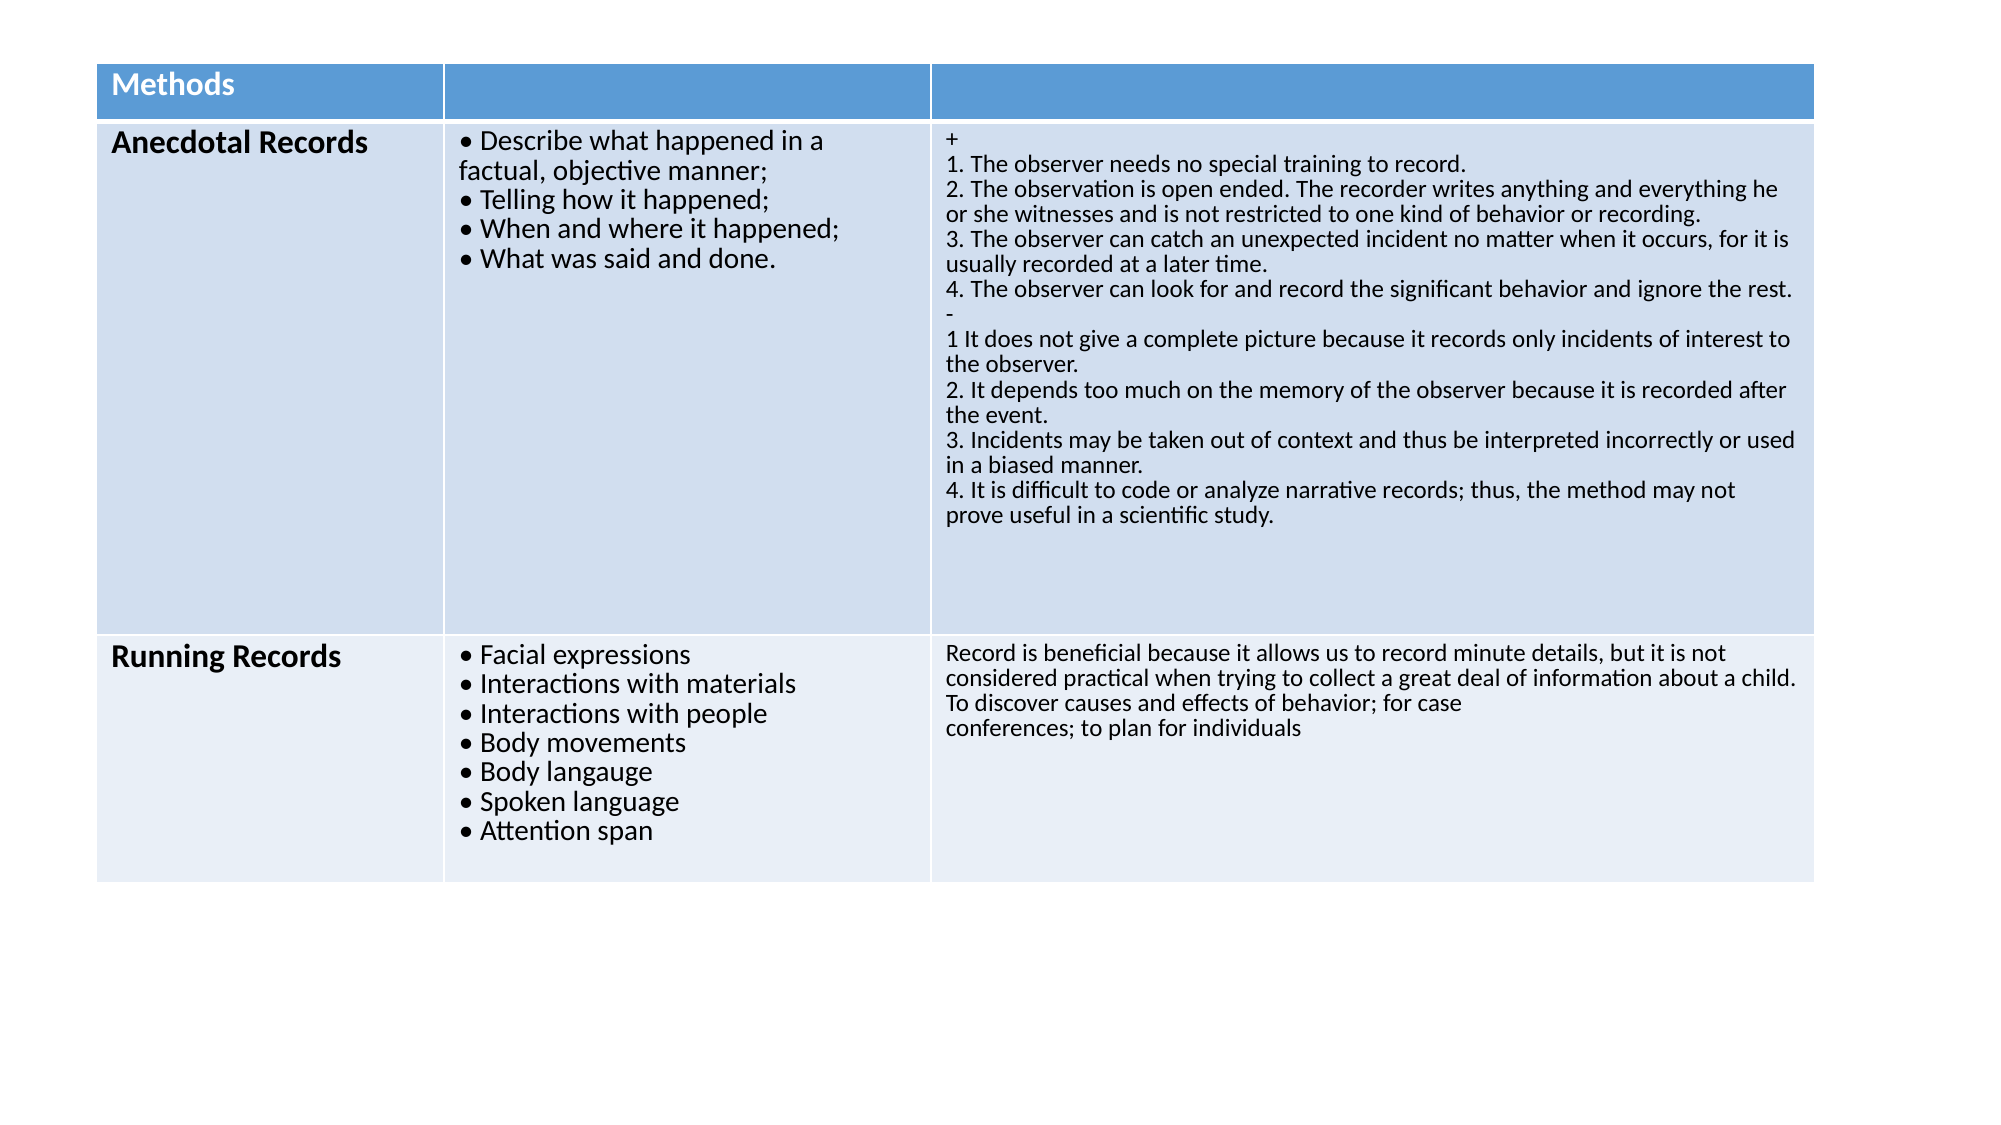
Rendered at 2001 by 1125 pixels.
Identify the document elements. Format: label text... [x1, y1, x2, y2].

table_header Methods [97, 64, 443, 119]
table_cell • Describe what happened in a factual, objective manner; • Telling how it happened; • When and where it happened; • What was said and done. [445, 124, 930, 634]
table_cell • Facial expressions • Interactions with materials • Interactions with people • Body movements • Body langauge • Spoken language • Attention span [445, 636, 930, 882]
table_cell Record is beneficial because it allows us to record minute details, but it is not considered practical when trying to collect a great deal of information about a child. To discover causes and effects of behavior; for case conferences; to plan for individuals [932, 636, 1814, 882]
table_header [932, 64, 1814, 119]
table_cell Anecdotal Records [97, 124, 443, 634]
table_cell Running Records [97, 636, 443, 882]
table_cell + 1. The observer needs no special training to record. 2. The observation is open ended. The recorder writes anything and everything he or she witnesses and is not restricted to one kind of behavior or recording. 3. The observer can catch an unexpected incident no matter when it occurs, for it is usually recorded at a later time. 4. The observer can look for and record the significant behavior and ignore the rest. - 1 It does not give a complete picture because it records only incidents of interest to the observer. 2. It depends too much on the memory of the observer because it is recorded after the event. 3. Incidents may be taken out of context and thus be interpreted incorrectly or used in a biased manner. 4. It is difficult to code or analyze narrative records; thus, the method may not prove useful in a scientific study. [932, 124, 1814, 634]
table_header [445, 64, 930, 119]
